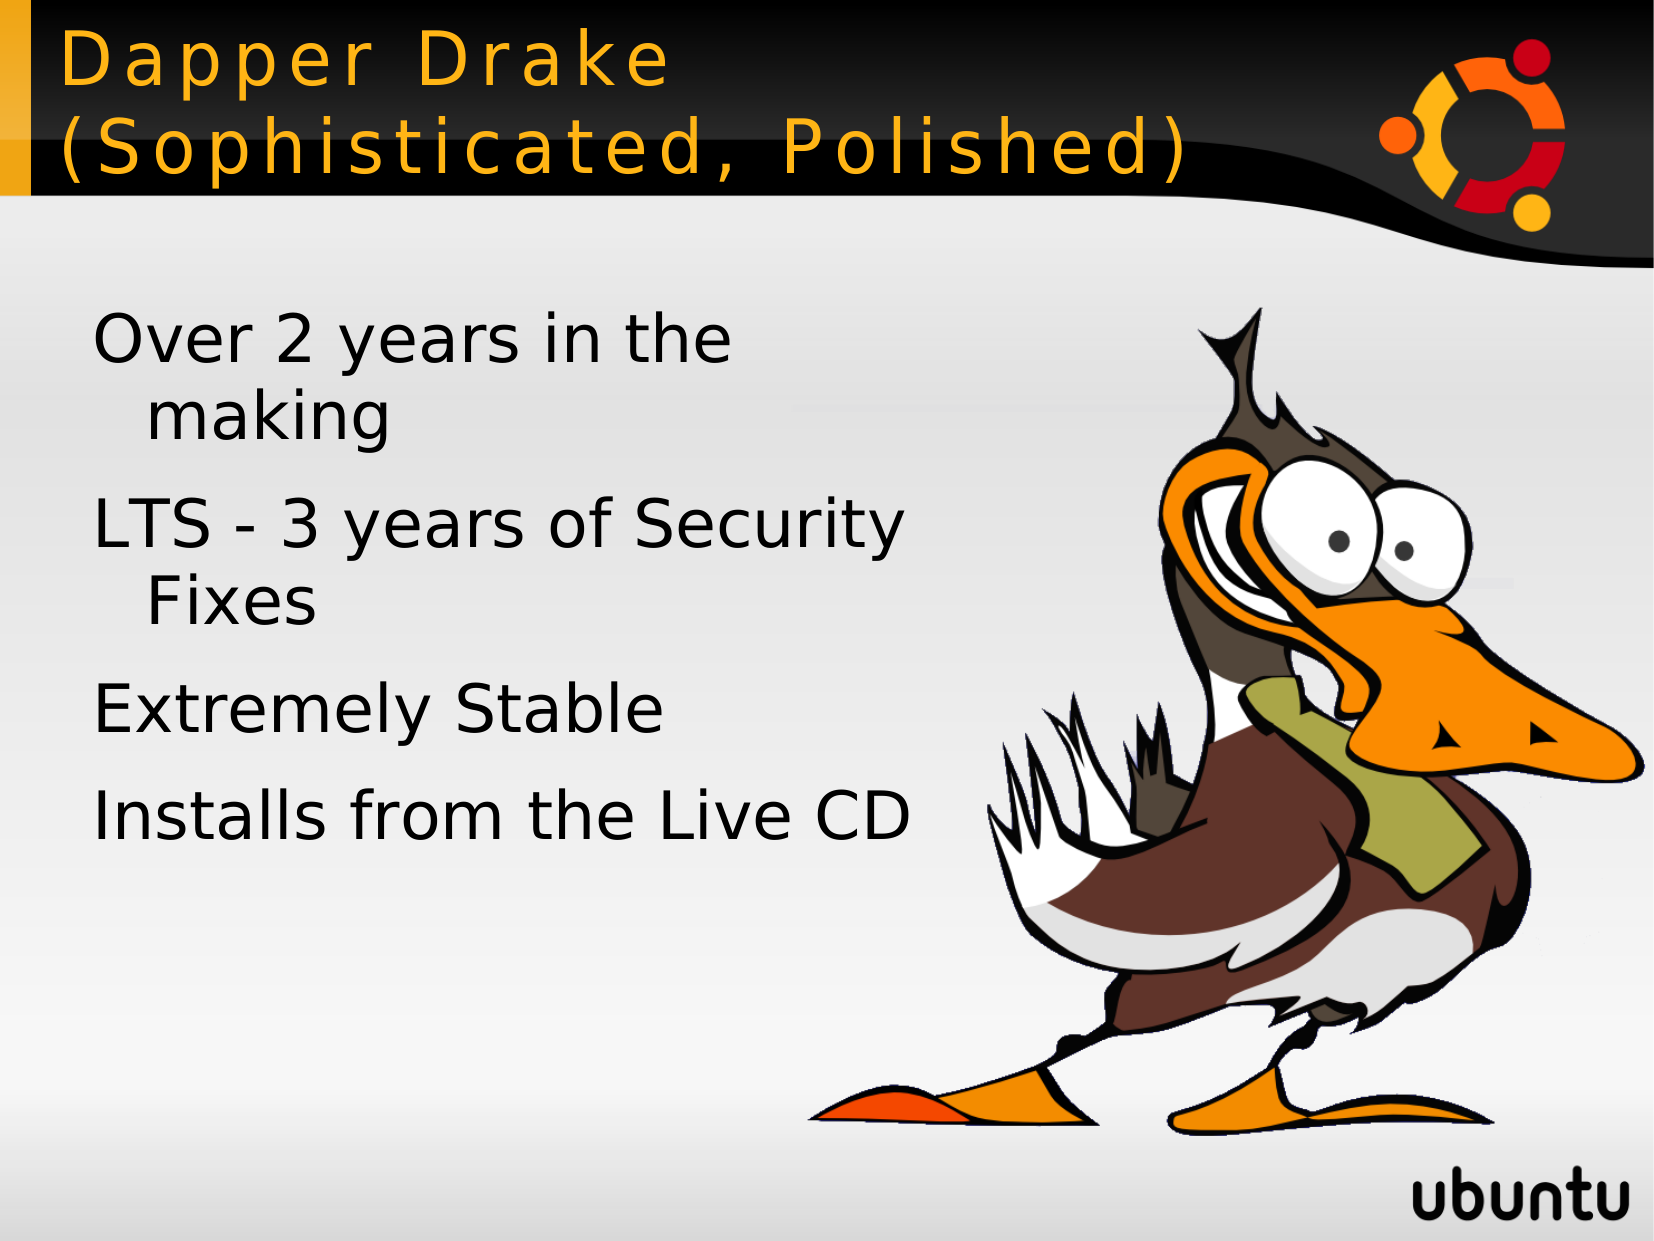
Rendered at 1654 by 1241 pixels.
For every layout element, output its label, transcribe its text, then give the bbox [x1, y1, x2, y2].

picture [0, 0, 1654, 1241]
list Over 2 years in the making LTS - 3 years of Security Fixes Extremely Stable Installs from the Live CD [75, 300, 791, 1126]
title Dapper Drake (Sophisticated, Polished) [59, 16, 1270, 191]
